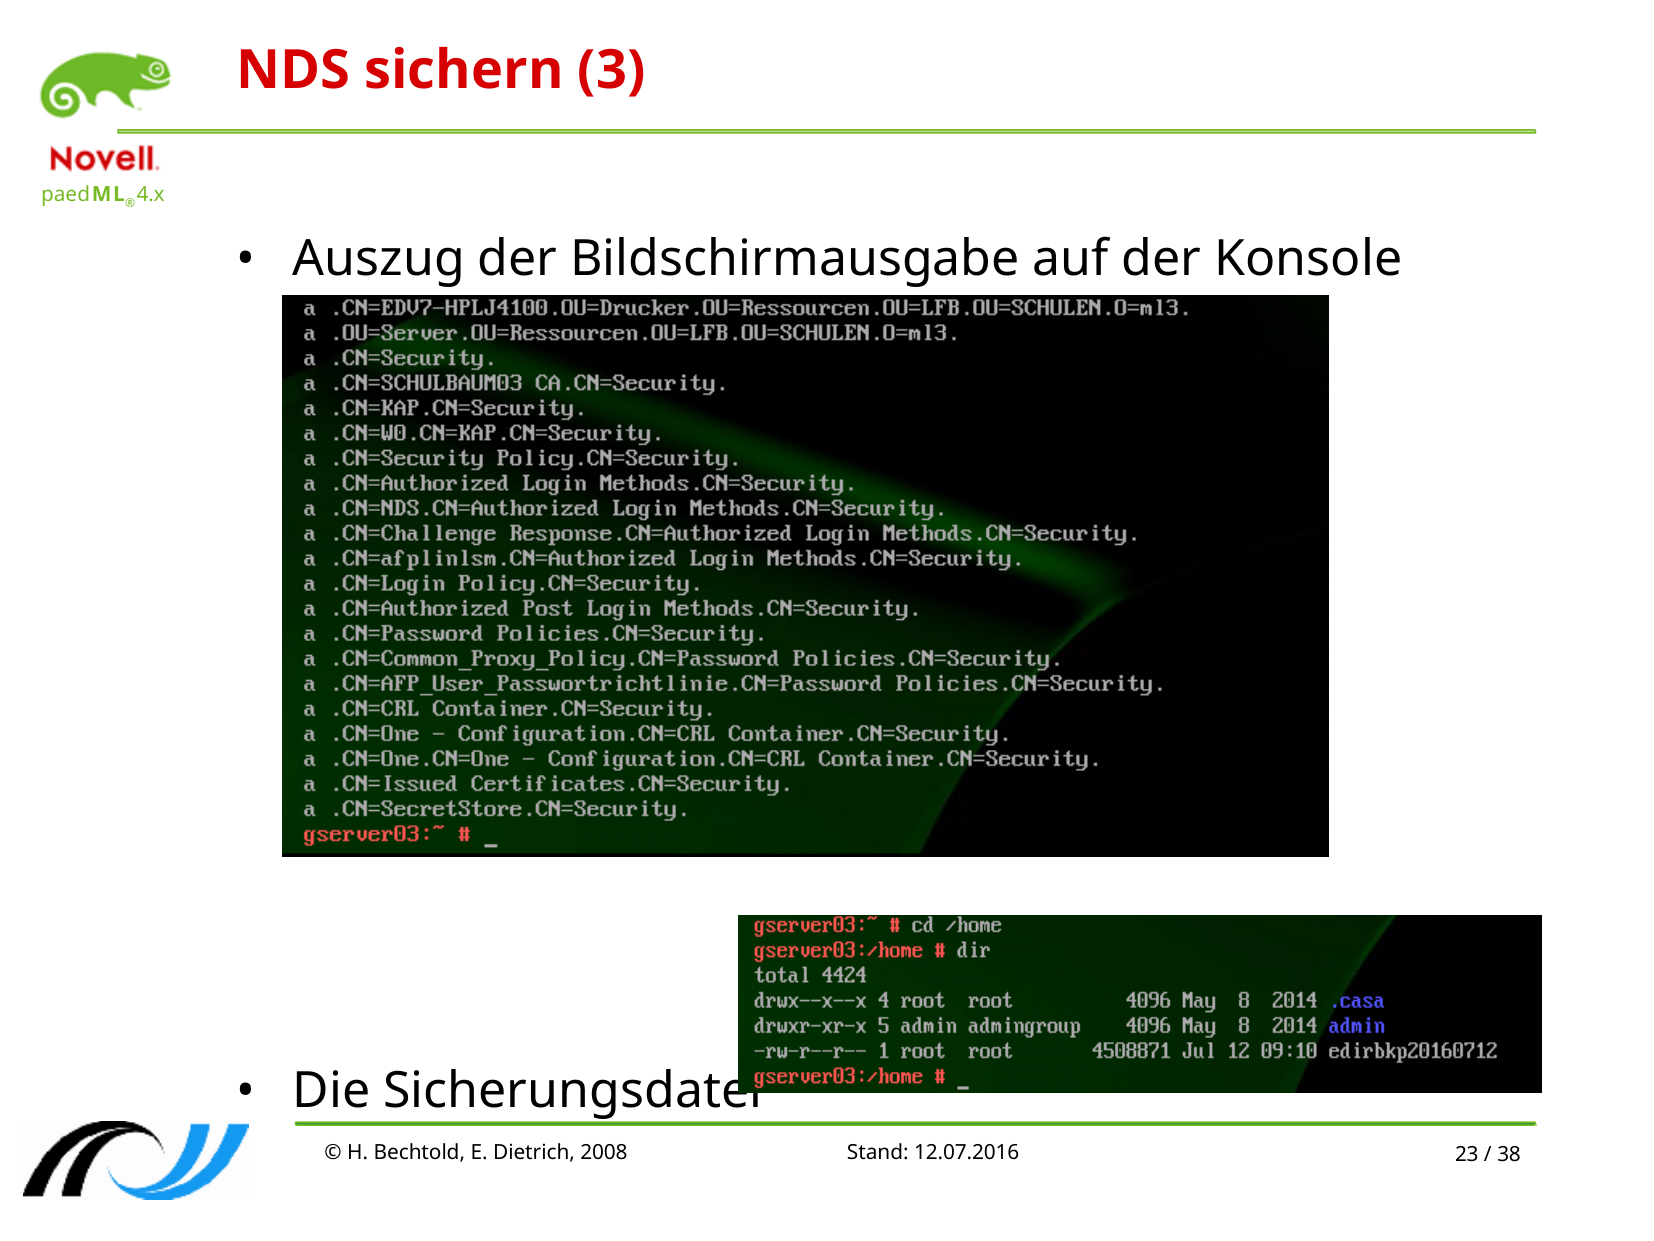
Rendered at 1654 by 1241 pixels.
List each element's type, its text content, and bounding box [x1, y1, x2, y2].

title NDS sichern (3) [236, 17, 1536, 119]
picture [738, 915, 1542, 1093]
list Auszug der Bildschirmausgabe auf der Konsole Die Sicherungsdatei [236, 221, 1565, 1063]
picture [282, 295, 1329, 857]
picture [23, 1121, 249, 1200]
picture [26, 35, 184, 193]
